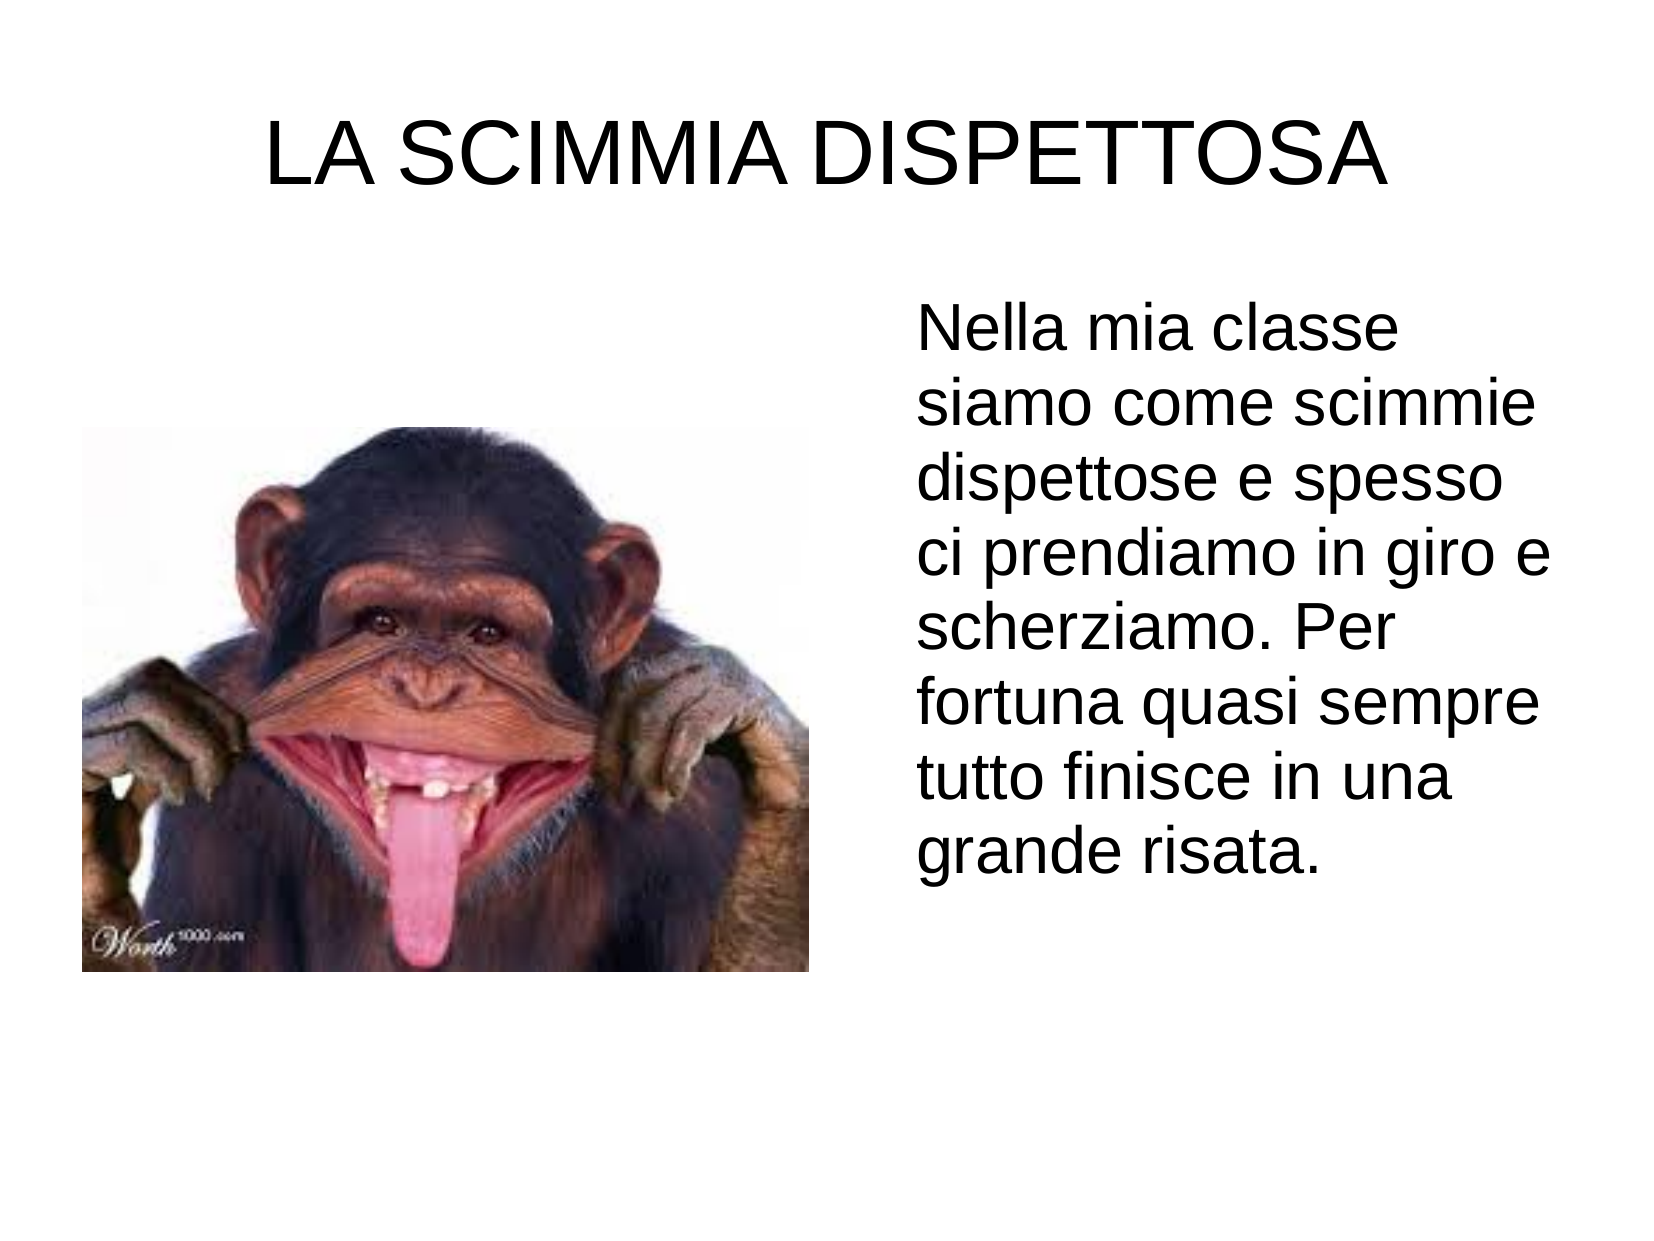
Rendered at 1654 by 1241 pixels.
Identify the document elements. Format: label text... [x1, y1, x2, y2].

list Nella mia classe siamo come scimmie dispettose e spesso ci prendiamo in giro e scherziamo. Per fortuna quasi sempre tutto finisce in una grande risata. [845, 290, 1572, 1109]
title LA SCIMMIA DISPETTOSA [82, 49, 1571, 257]
picture [82, 427, 809, 972]
